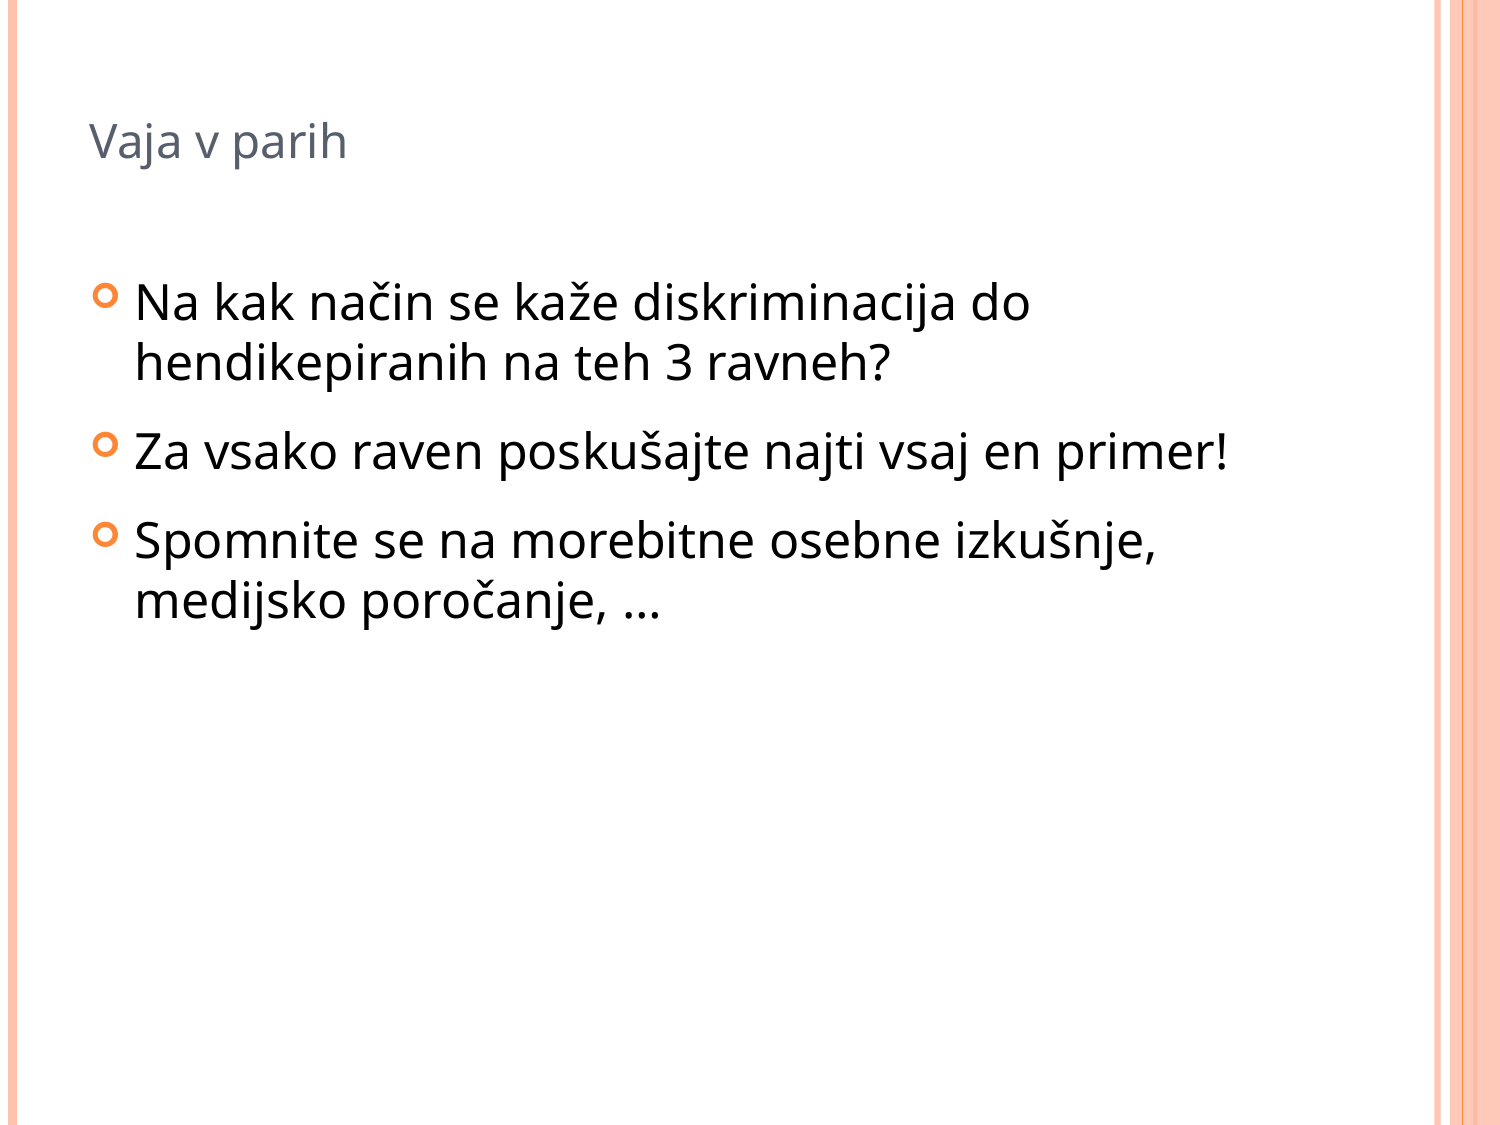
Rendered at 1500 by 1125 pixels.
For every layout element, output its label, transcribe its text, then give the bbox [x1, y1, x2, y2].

title Vaja v parih [75, 45, 1300, 233]
list Na kak način se kaže diskriminacija do hendikepiranih na teh 3 ravneh? Za vsako raven poskušajte najti vsaj en primer! Spomnite se na morebitne osebne izkušnje, medijsko poročanje, … [75, 262, 1300, 1062]
